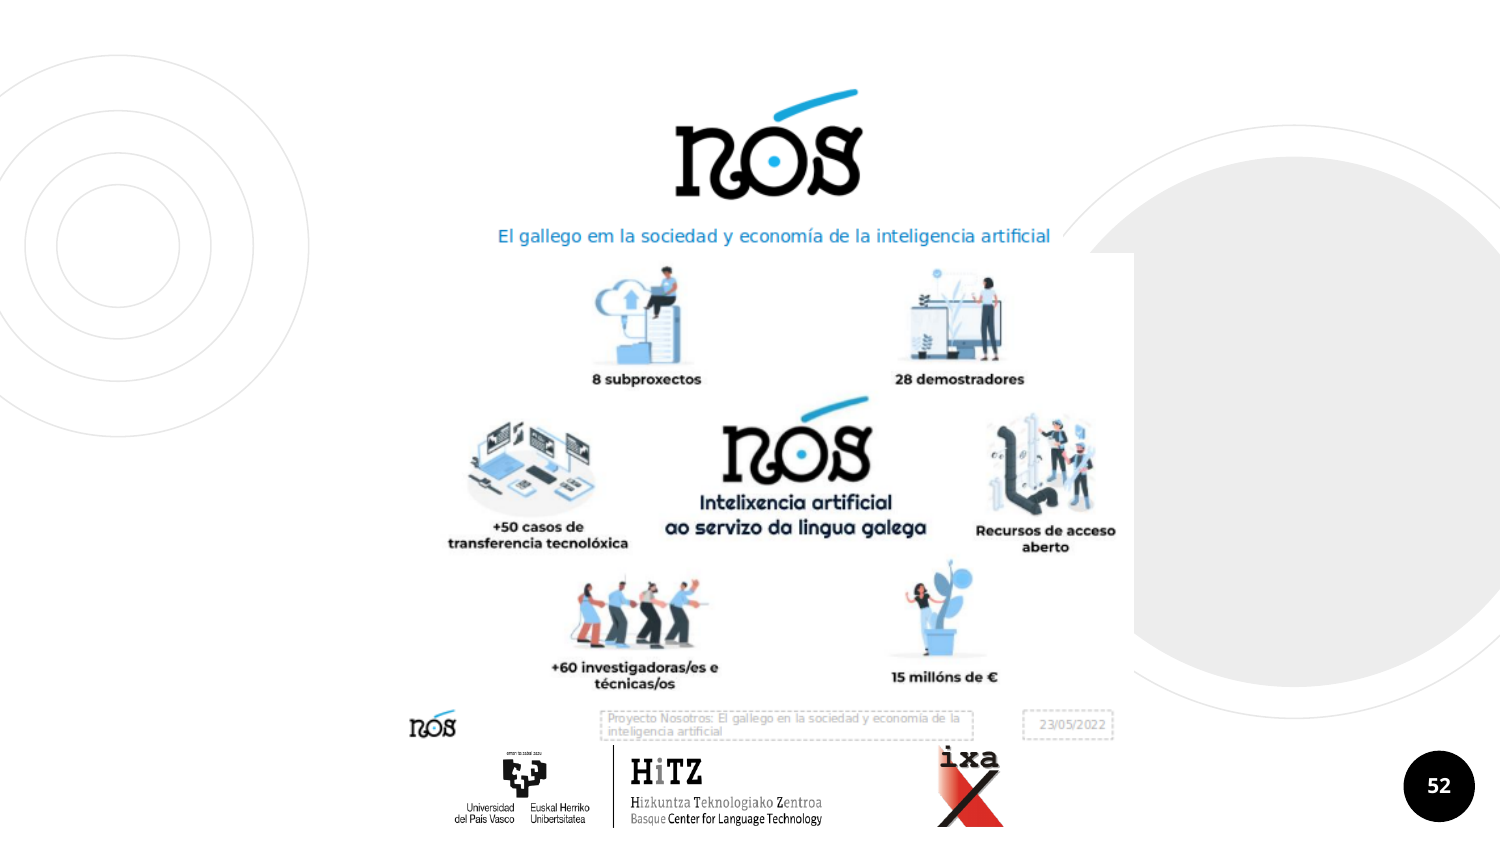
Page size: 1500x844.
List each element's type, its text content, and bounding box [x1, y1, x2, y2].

text_box <zenbakia> [1403, 750, 1475, 823]
picture [386, 53, 1134, 828]
